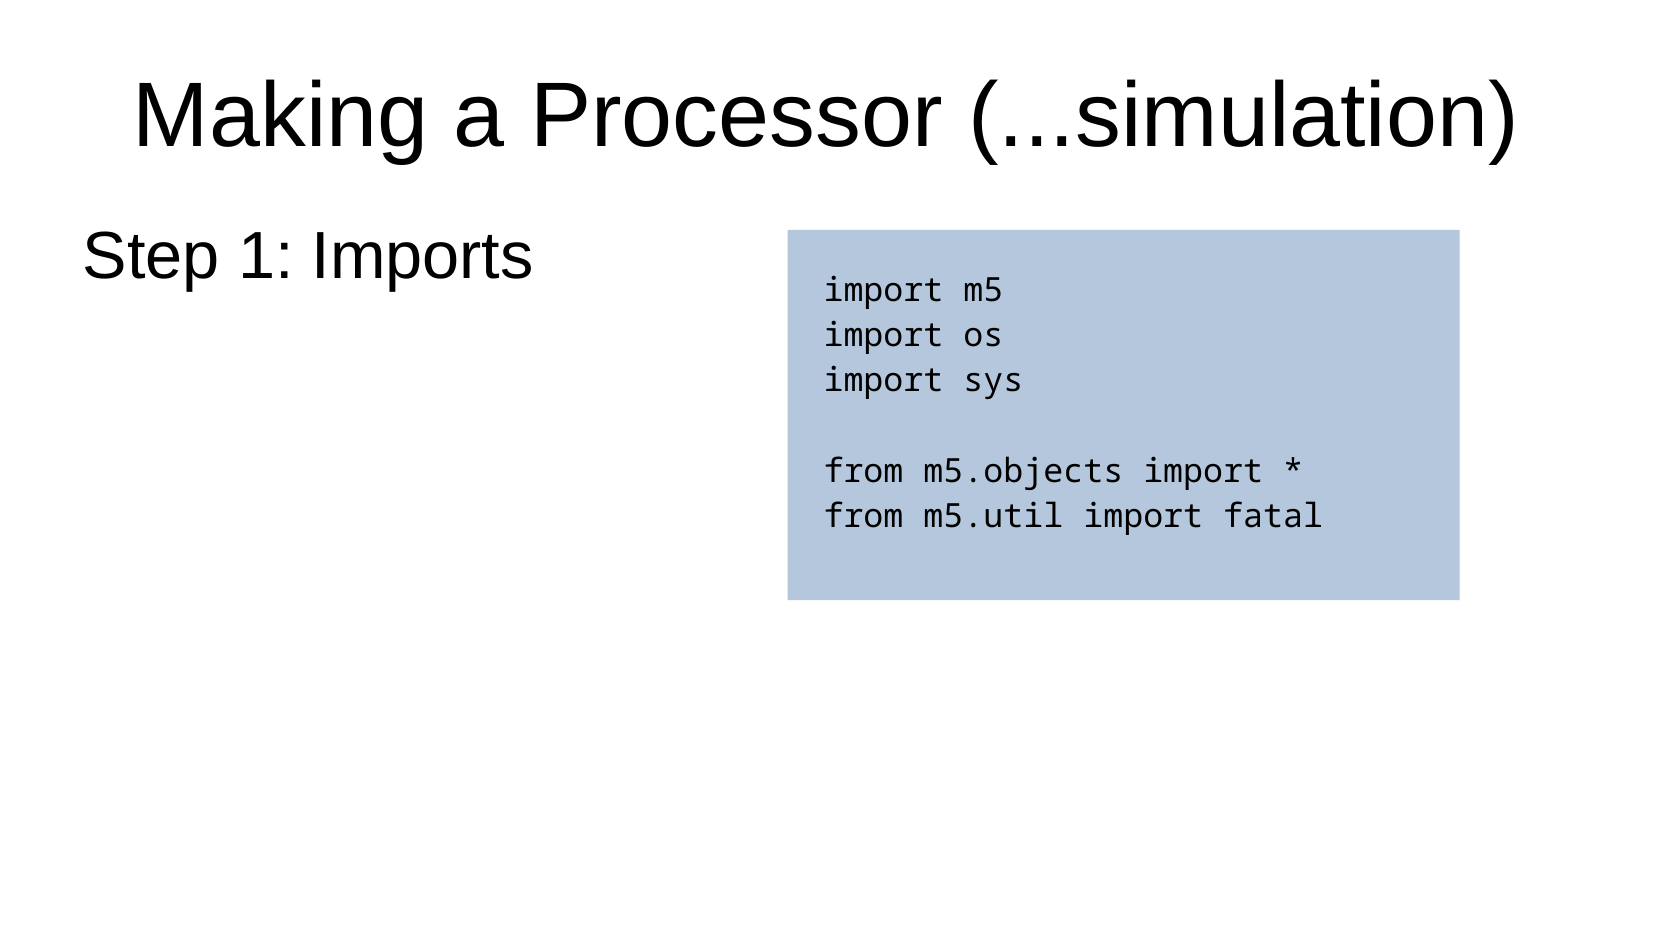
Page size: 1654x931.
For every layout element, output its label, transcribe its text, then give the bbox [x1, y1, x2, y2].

text_box import m5 import os import sys from m5.objects import * from m5.util import fatal [787, 229, 1460, 601]
title Making a Processor (...simulation) [82, 37, 1571, 193]
list Step 1: Imports [82, 217, 750, 758]
list [750, 217, 1572, 758]
